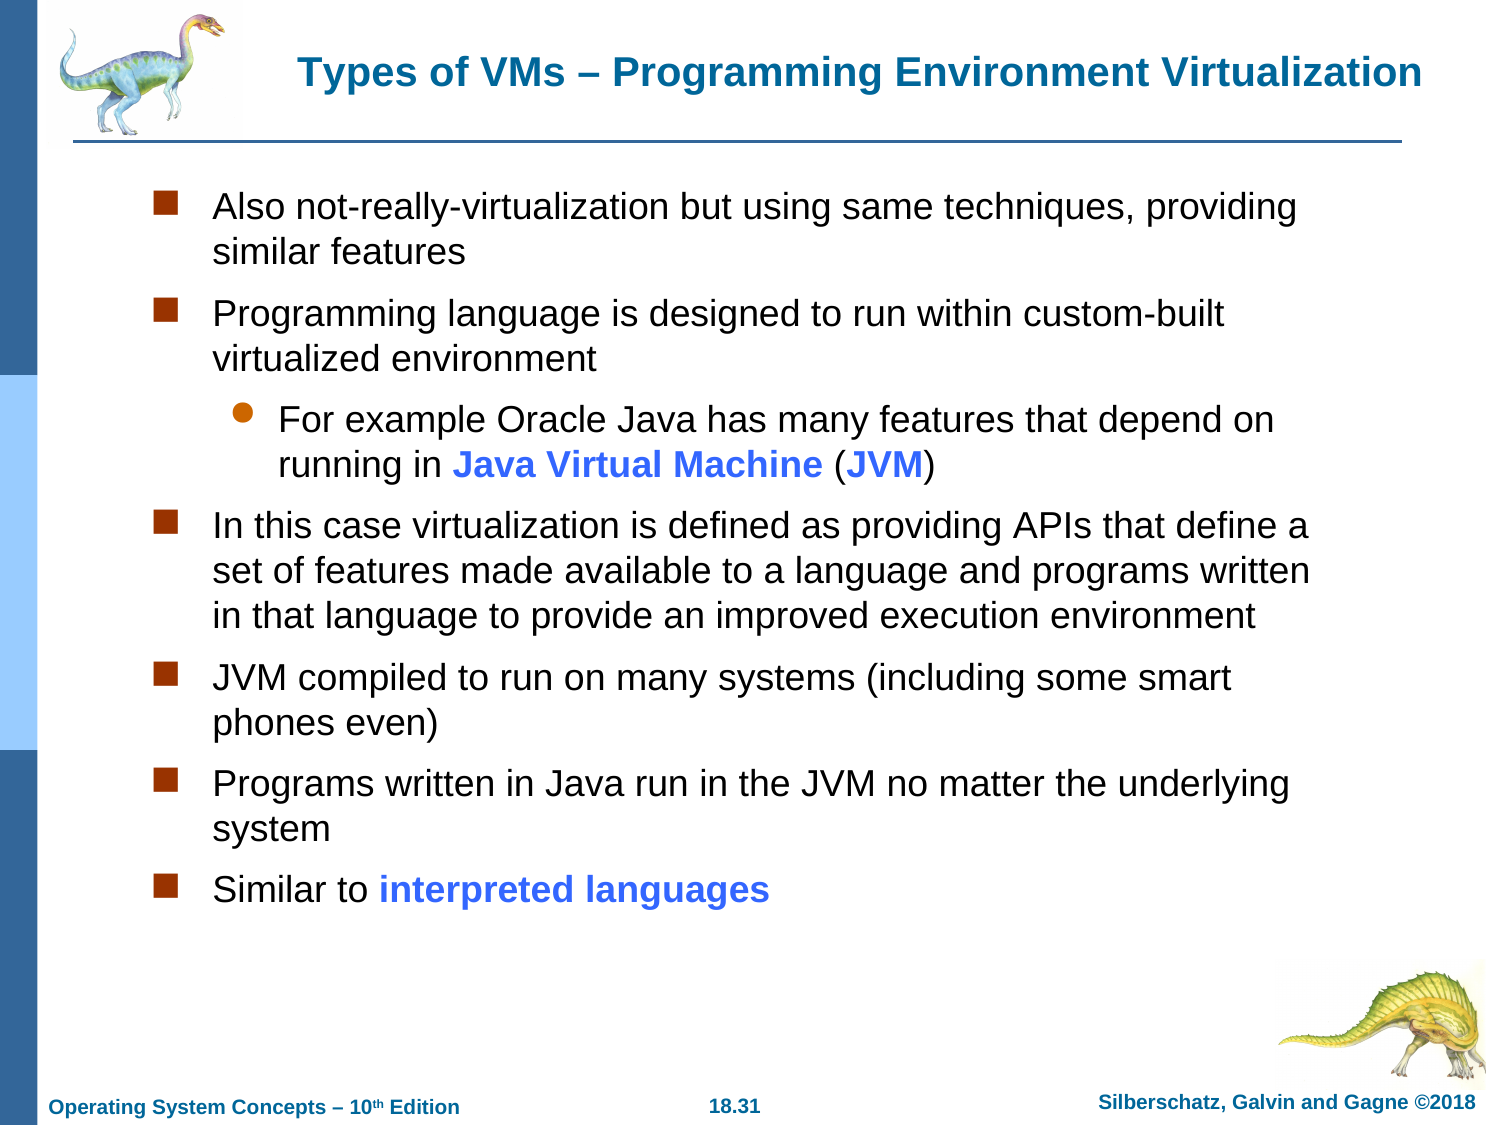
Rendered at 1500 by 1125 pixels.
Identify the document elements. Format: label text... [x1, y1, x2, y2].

list Also not-really-virtualization but using same techniques, providing similar features Programming language is designed to run within custom-built virtualized environment For example Oracle Java has many features that depend on running in Java Virtual Machine (JVM) In this case virtualization is defined as providing APIs that define a set of features made available to a language and programs written in that language to provide an improved execution environment JVM compiled to run on many systems (including some smart phones even) Programs written in Java run in the JVM no matter the underlying system Similar to interpreted languages [141, 174, 1346, 918]
picture [1275, 959, 1486, 1090]
title Types of VMs – Programming Environment Virtualization [185, 7, 1500, 103]
picture [46, 0, 243, 149]
picture [1415, 1094, 1423, 1099]
